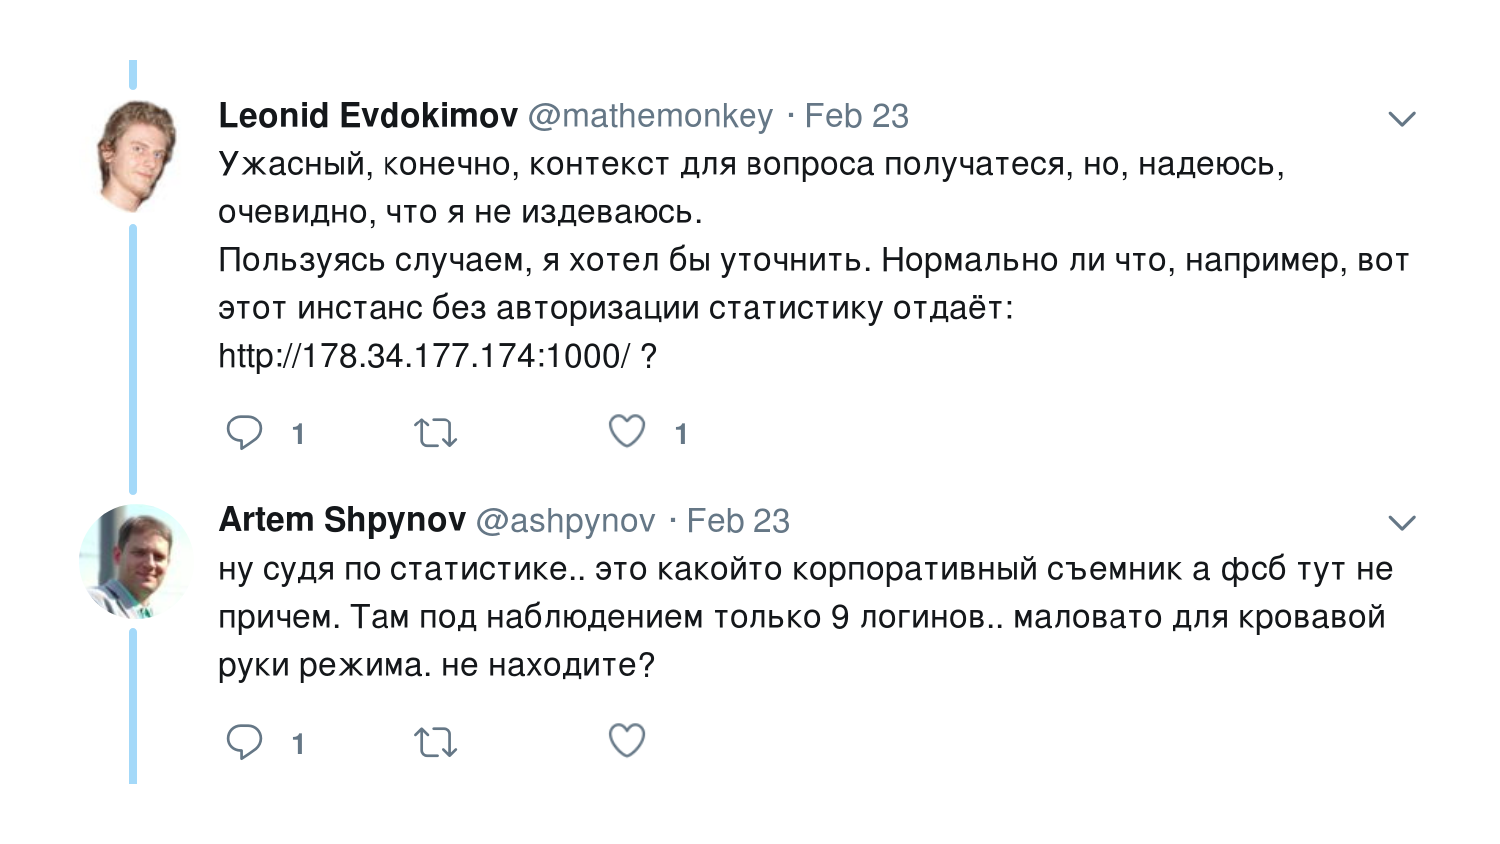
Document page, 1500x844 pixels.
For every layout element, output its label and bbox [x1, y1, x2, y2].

picture [24, 60, 1475, 784]
